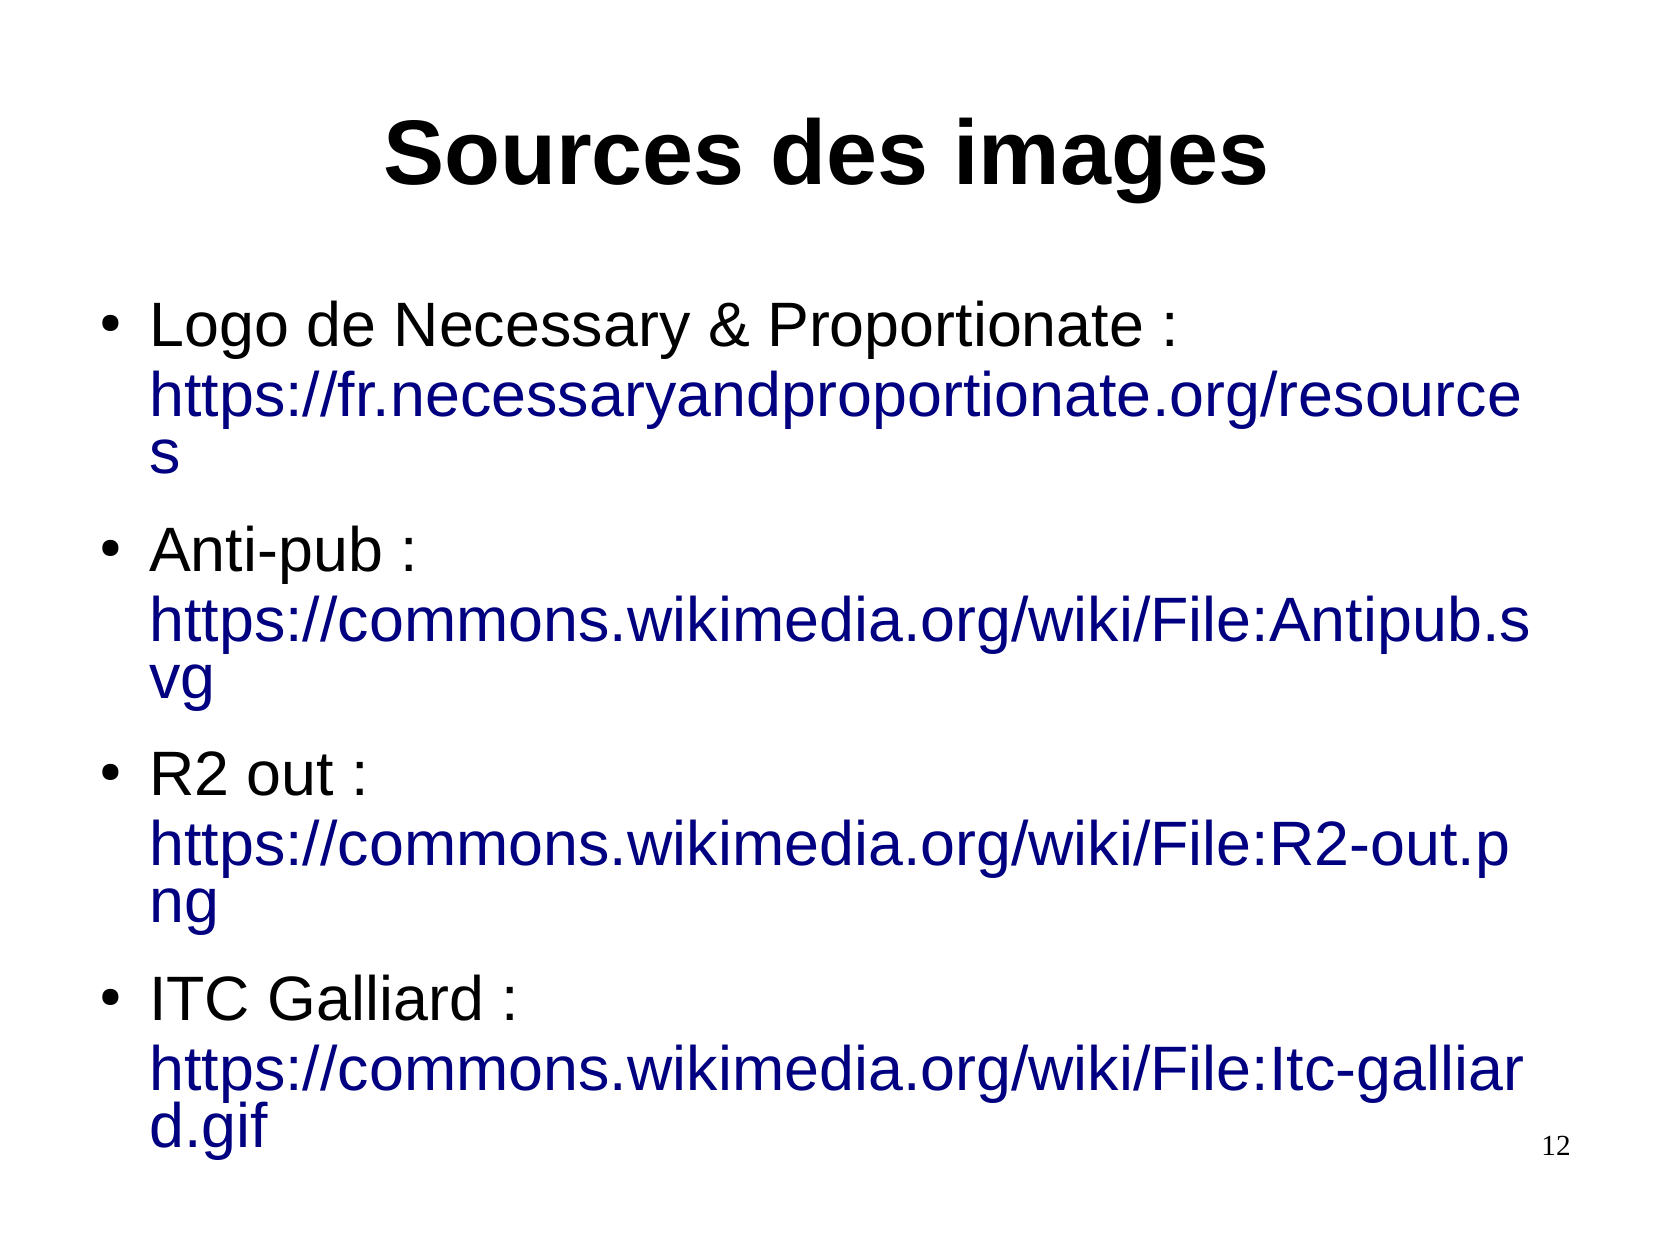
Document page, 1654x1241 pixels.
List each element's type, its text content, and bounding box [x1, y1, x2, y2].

list Logo de Necessary & Proportionate : https://fr.necessaryandproportionate.org/resources Anti-pub : https://commons.wikimedia.org/wiki/File:Antipub.svg R2 out : https://commons.wikimedia.org/wiki/File:R2-out.png ITC Galliard : https://commons.wikimedia.org/wiki/File:Itc-galliard.gif [82, 290, 1538, 1010]
title Sources des images [82, 49, 1571, 257]
